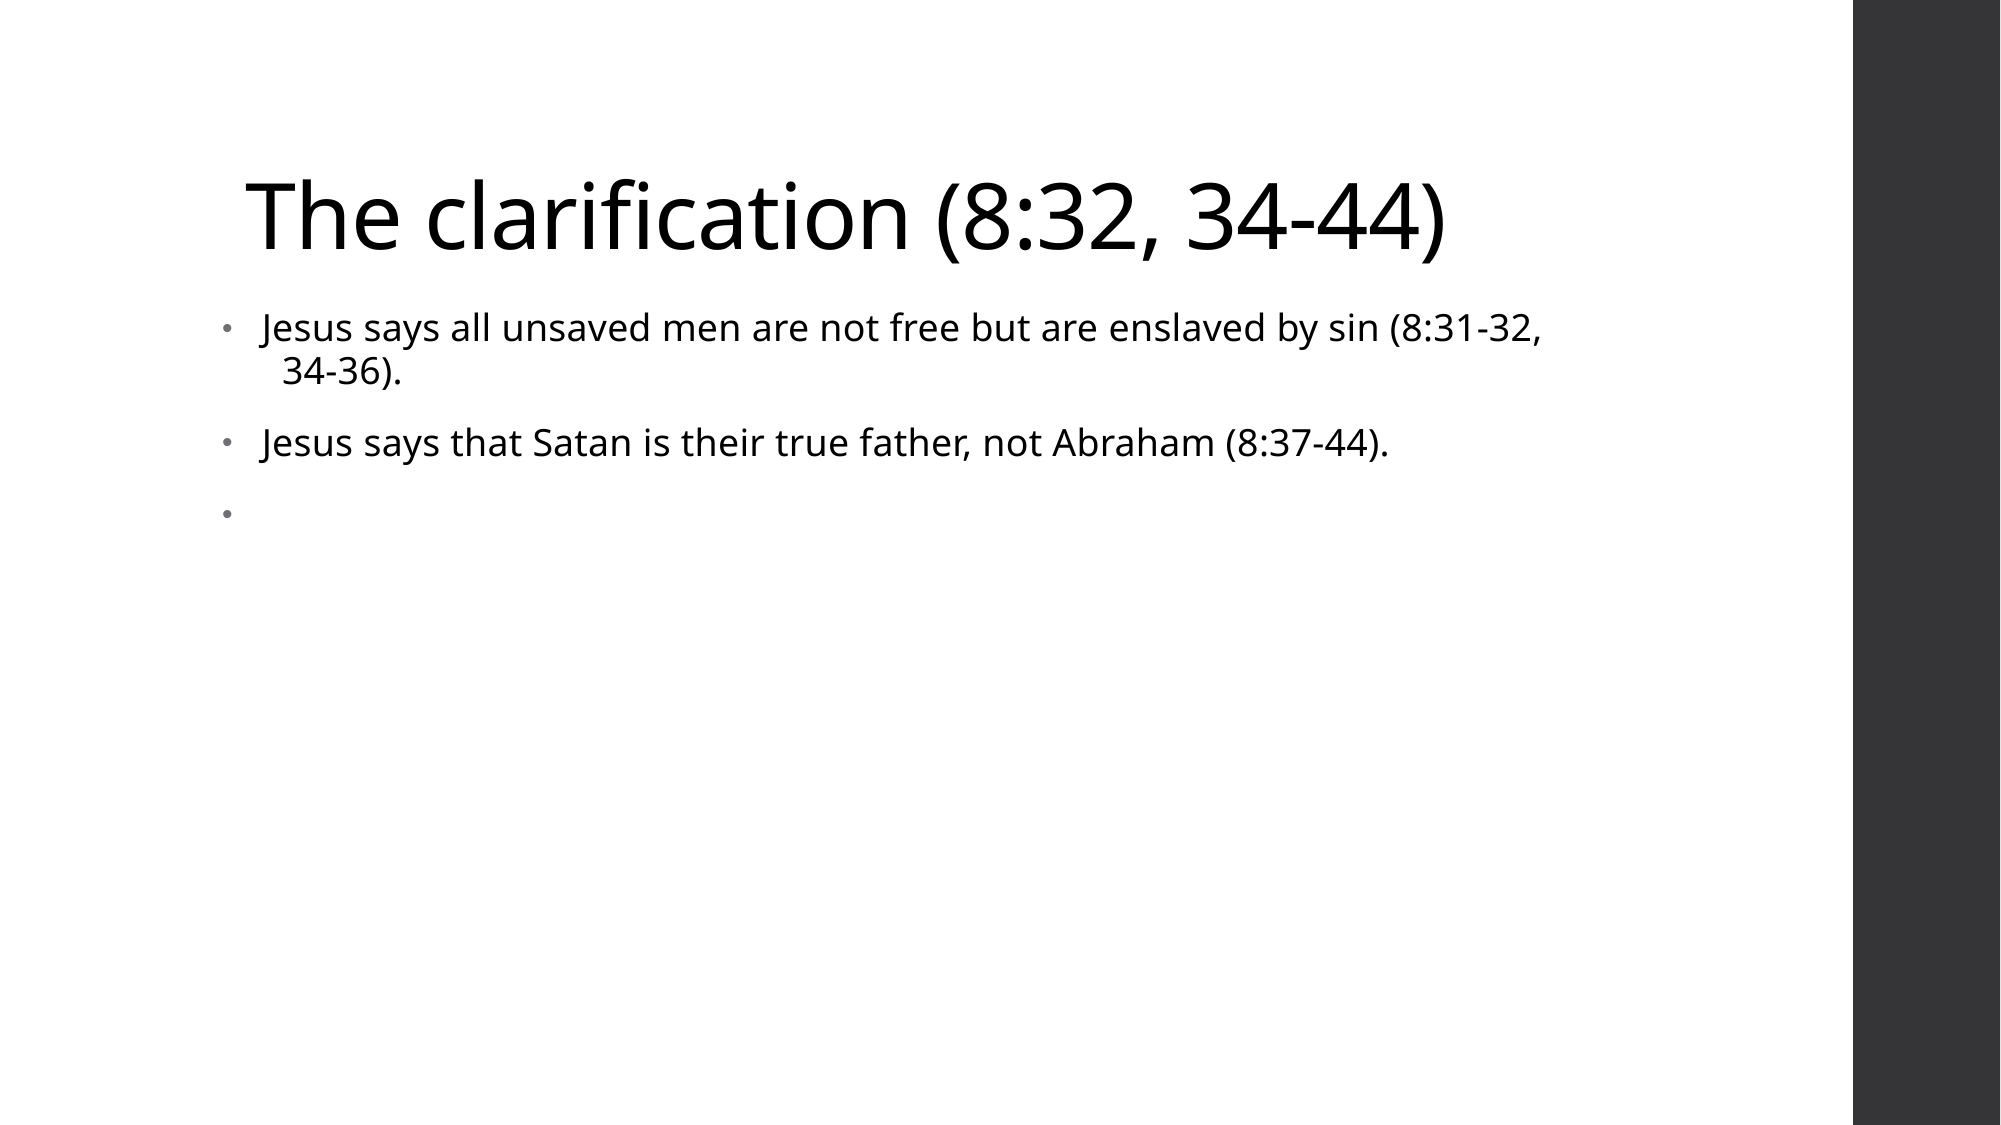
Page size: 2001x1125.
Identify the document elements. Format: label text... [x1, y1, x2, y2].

list Jesus says all unsaved men are not free but are enslaved by sin (8:31-32, 34-36). Jesus says that Satan is their true father, not Abraham (8:37-44). [206, 299, 1617, 1014]
title The clarification (8:32, 34-44) [206, 60, 1797, 278]
